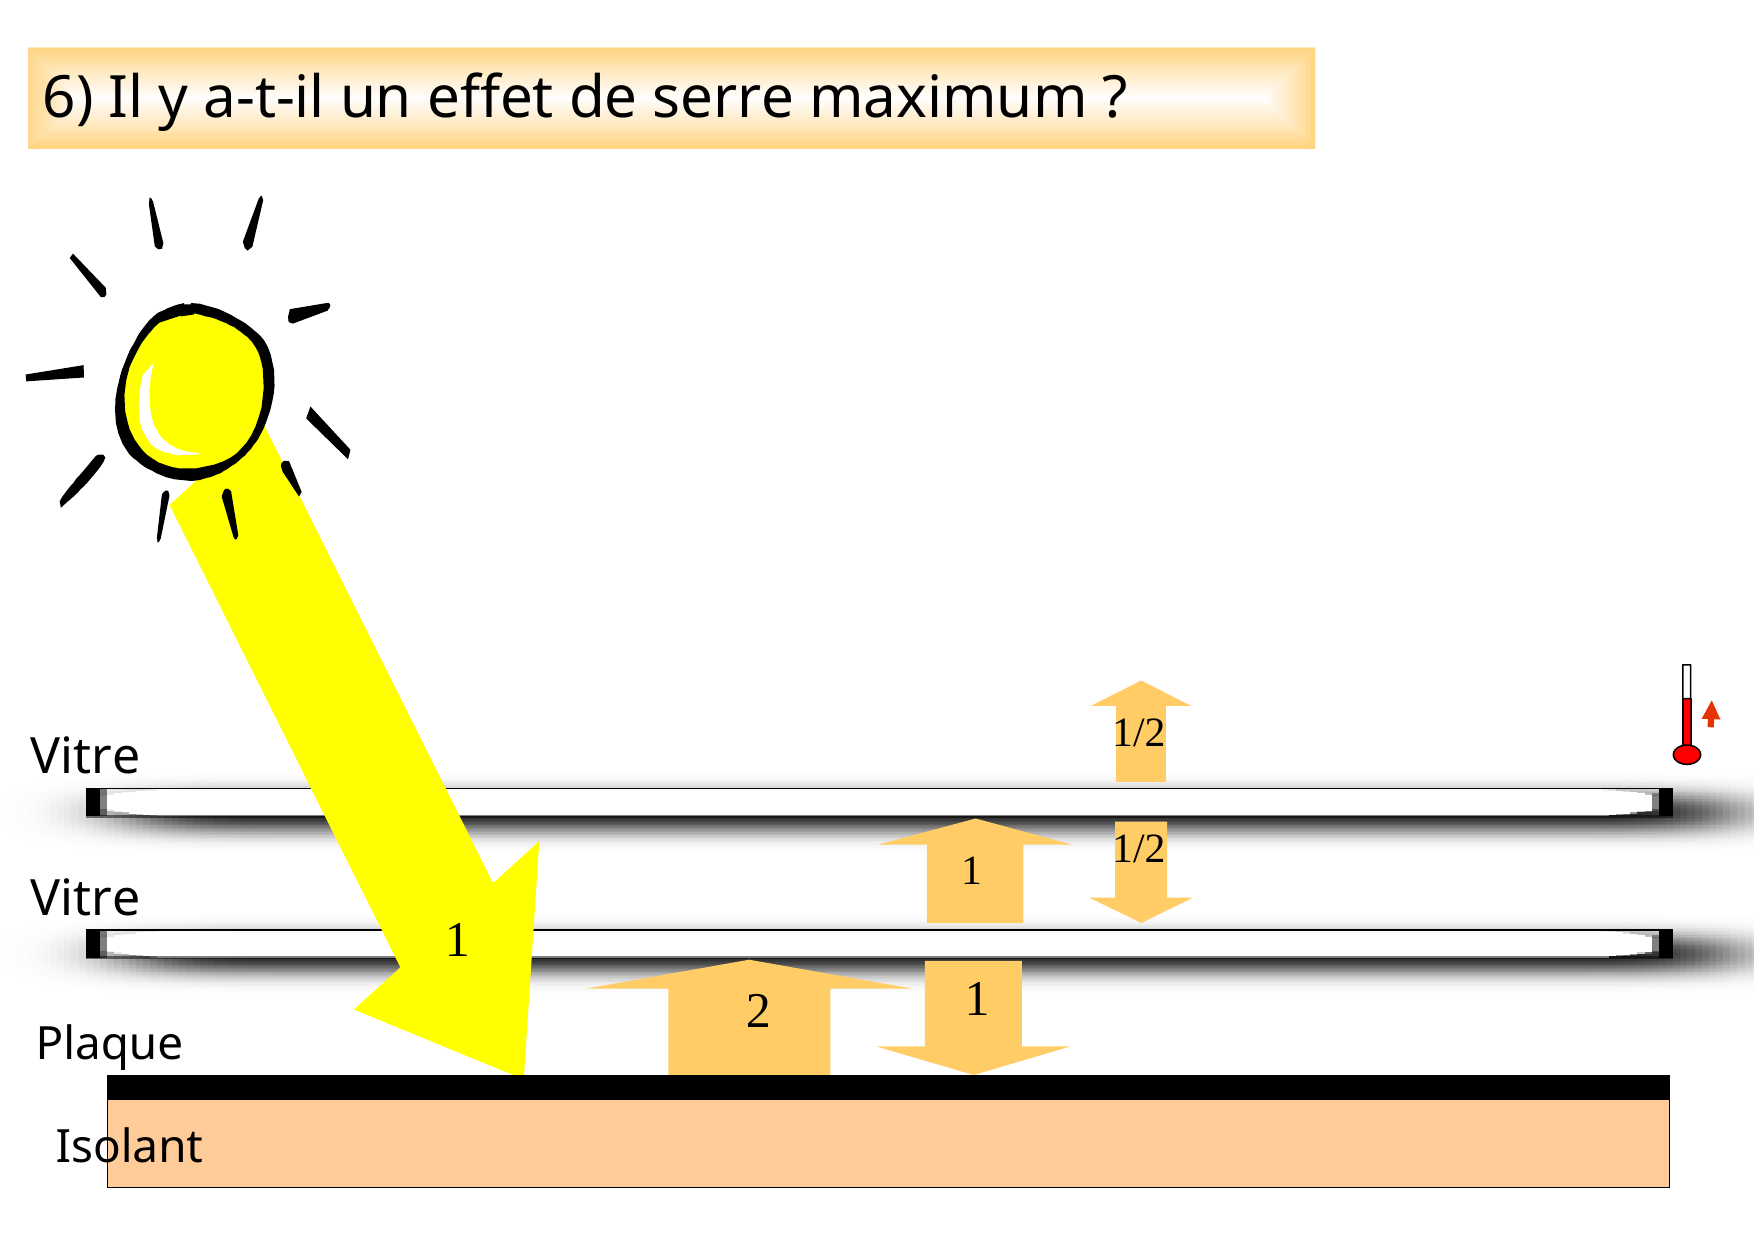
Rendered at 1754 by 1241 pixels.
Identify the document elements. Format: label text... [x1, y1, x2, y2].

text_box 1/2 [1112, 709, 1188, 738]
text_box [1115, 821, 1168, 825]
text_box 1 [964, 971, 1040, 1041]
text_box [1673, 664, 1701, 765]
picture [437, 768, 1754, 860]
text_box [59, 454, 106, 508]
text_box [242, 195, 264, 251]
text_box [1116, 738, 1166, 782]
text_box 1/2 [1112, 825, 1188, 854]
text_box [306, 406, 351, 460]
text_box Isolant [40, 1106, 293, 1181]
text_box [107, 303, 1670, 1188]
picture [0, 910, 399, 1001]
text_box Vitre [16, 854, 179, 896]
text_box 6) Il y a-t-il un effet de serre maximum ? [28, 48, 1313, 149]
text_box [1089, 854, 1194, 923]
picture [529, 910, 1754, 1001]
text_box [28, 47, 1316, 149]
text_box Plaque [20, 1003, 273, 1078]
text_box [25, 365, 84, 382]
text_box [288, 303, 331, 324]
text_box [148, 197, 164, 250]
text_box [1090, 680, 1191, 709]
text_box [69, 253, 107, 298]
text_box 1 [961, 847, 1018, 906]
text_box [878, 818, 1073, 924]
text_box 1 [444, 912, 480, 982]
picture [0, 768, 346, 860]
text_box Vitre [16, 712, 179, 755]
text_box 2 [745, 983, 781, 1053]
